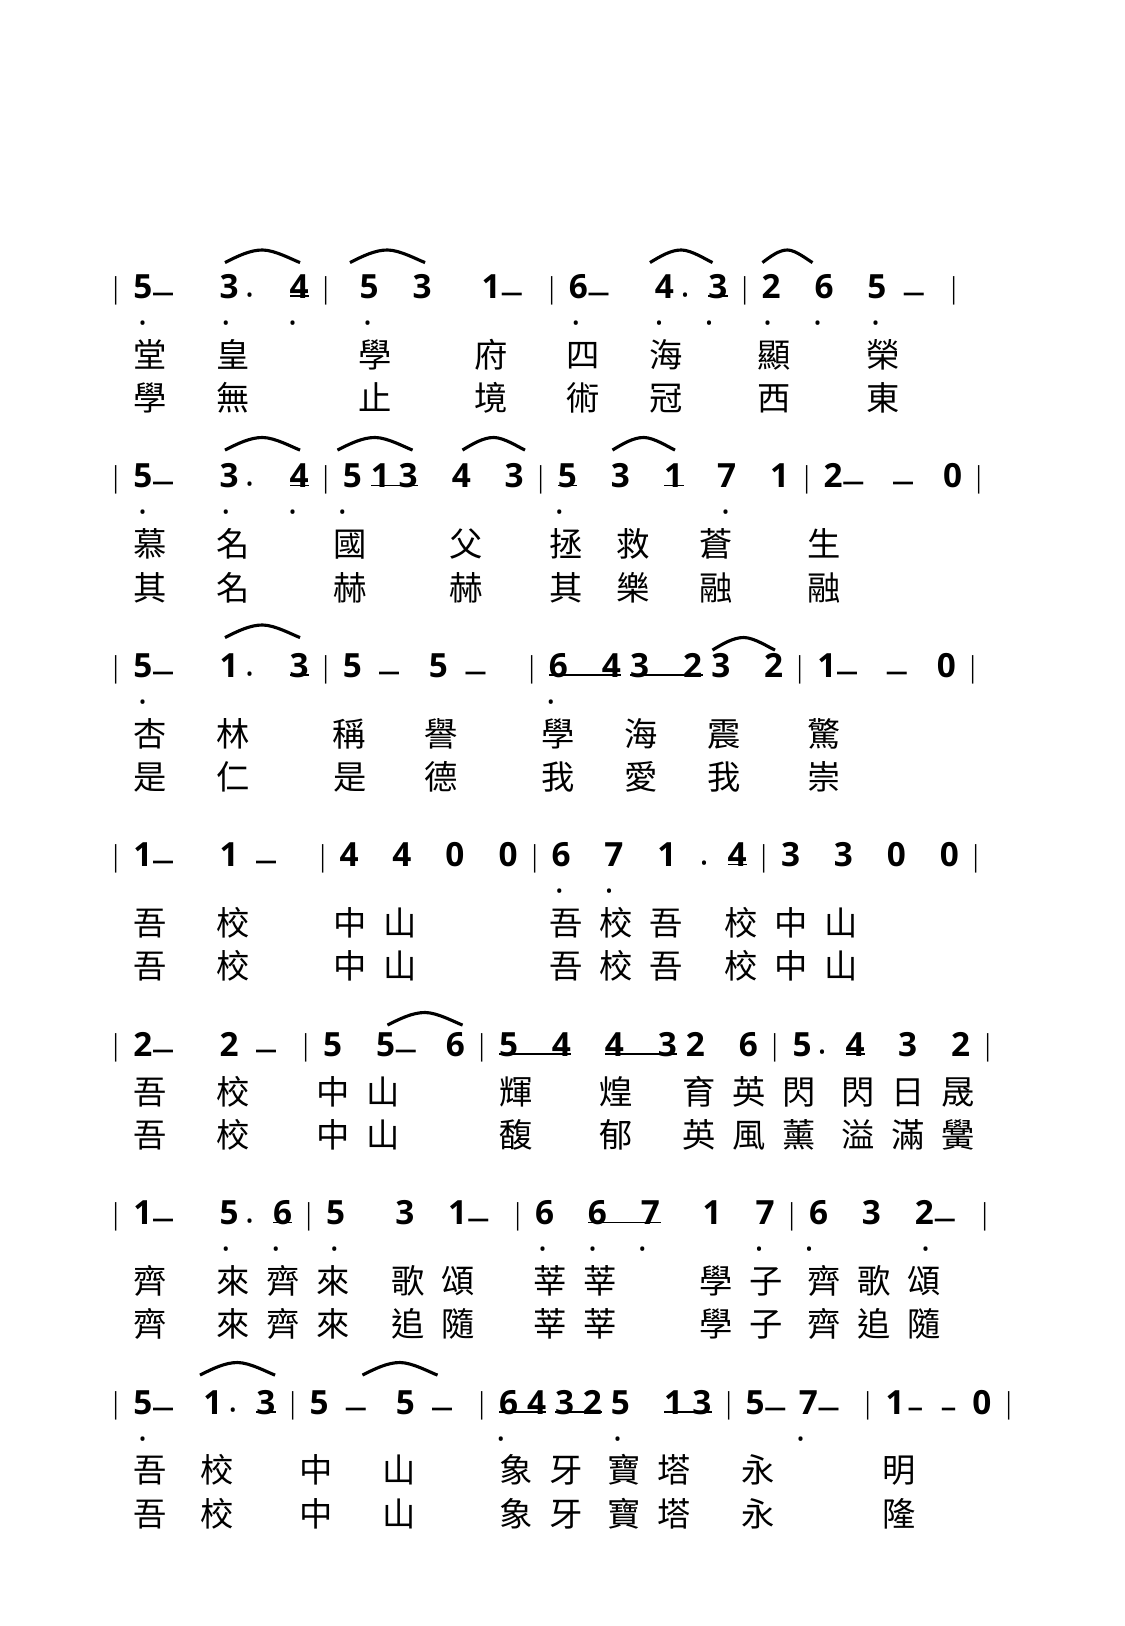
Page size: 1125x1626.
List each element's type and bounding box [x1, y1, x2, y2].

chart [62, 262, 1125, 1576]
